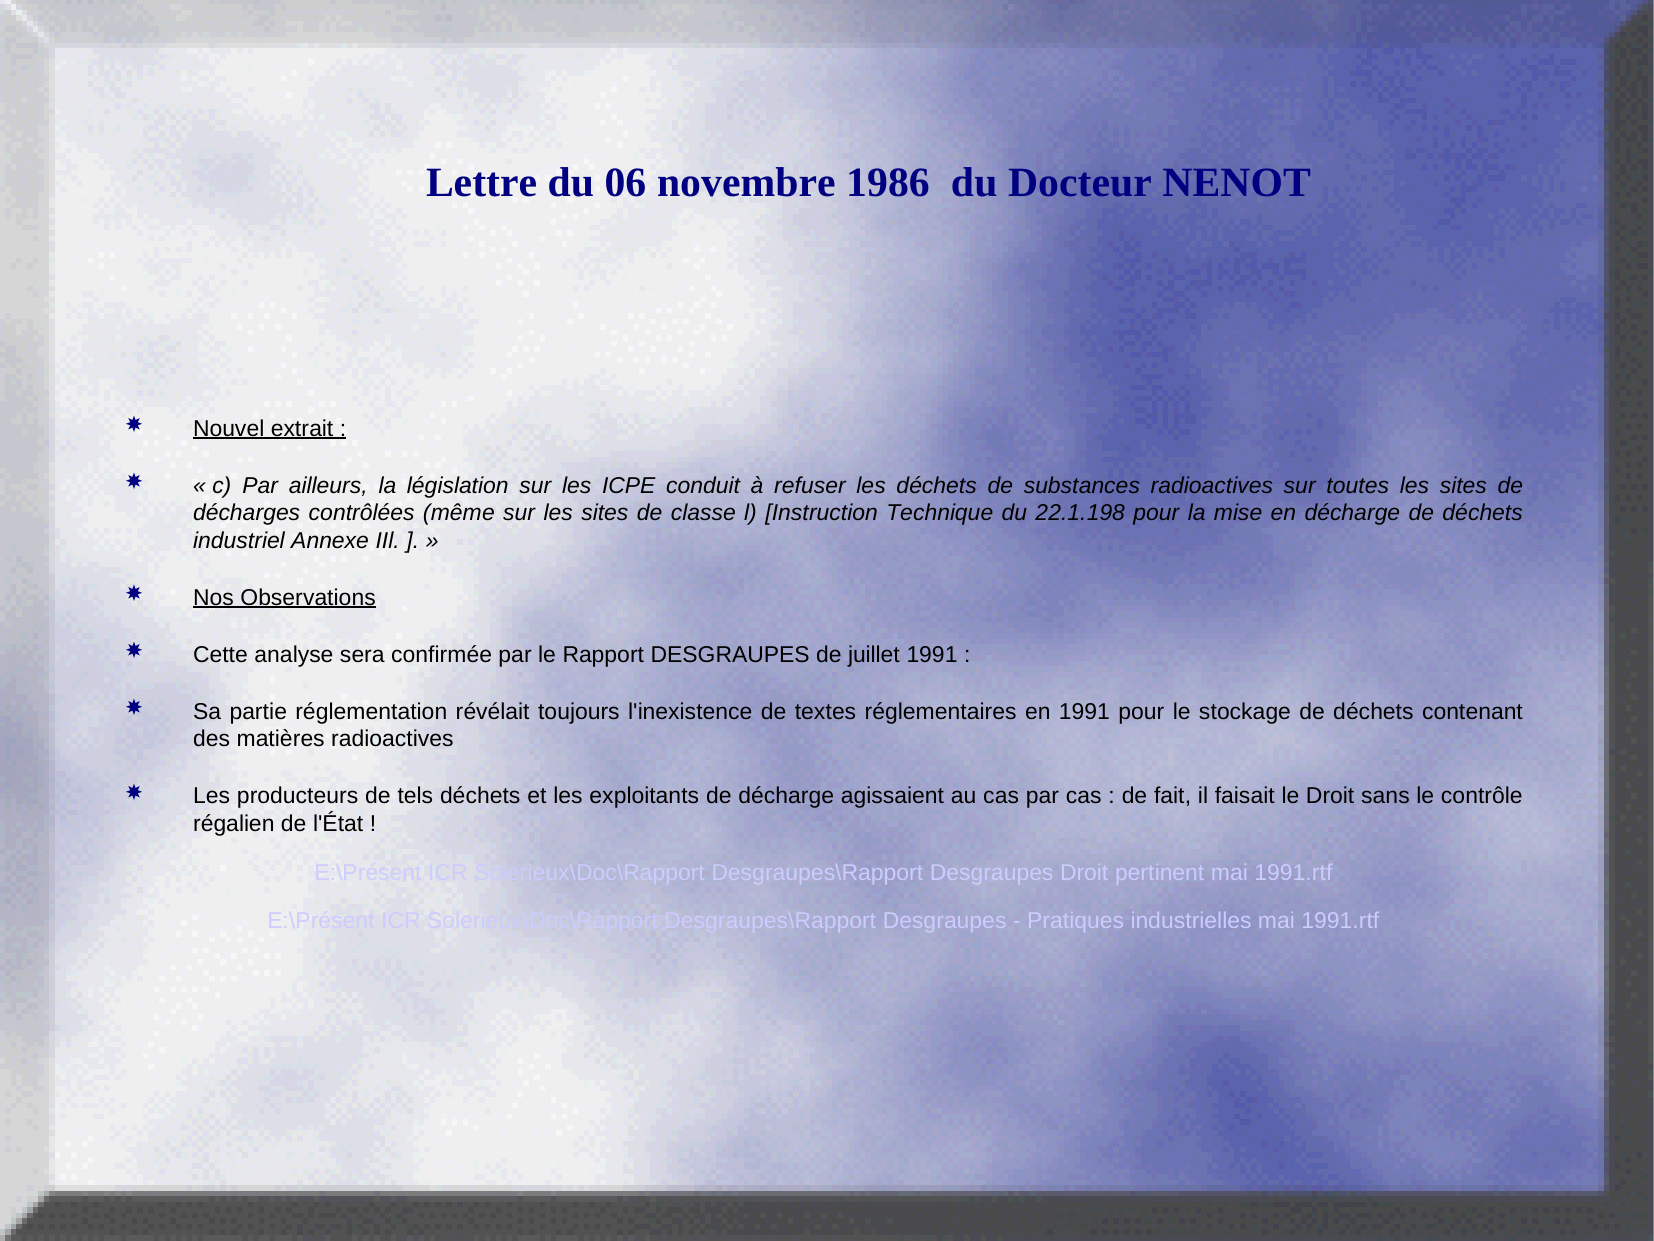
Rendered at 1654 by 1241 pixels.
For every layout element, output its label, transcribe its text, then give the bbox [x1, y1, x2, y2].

title Lettre du 06 novembre 1986 du Docteur NENOT [201, 105, 1537, 266]
list Nouvel extrait : « c) Par ailleurs, la législation sur les ICPE conduit à refuser les déchets de substances radioactives sur toutes les sites de décharges contrôlées (même sur les sites de classe l) [Instruction Technique du 22.1.198 pour la mise en décharge de déchets industriel Annexe IIl. ]. » Nos Observations Cette analyse sera confirmée par le Rapport DESGRAUPES de juillet 1991 : Sa partie réglementation révélait toujours l'inexistence de textes réglementaires en 1991 pour le stockage de déchets contenant des matières radioactives Les producteurs de tels déchets et les exploitants de décharge agissaient au cas par cas : de fait, il faisait le Droit sans le contrôle régalien de l'État ! E:\Présent ICR Solerieux\Doc\Rapport Desgraupes\Rapport Desgraupes Droit pertinent mai 1991.rtf E:\Présent ICR Solerieux\Doc\Rapport Desgraupes\Rapport Desgraupes - Pratiques industrielles mai 1991.rtf [118, 413, 1524, 1099]
picture [0, 0, 1654, 1241]
